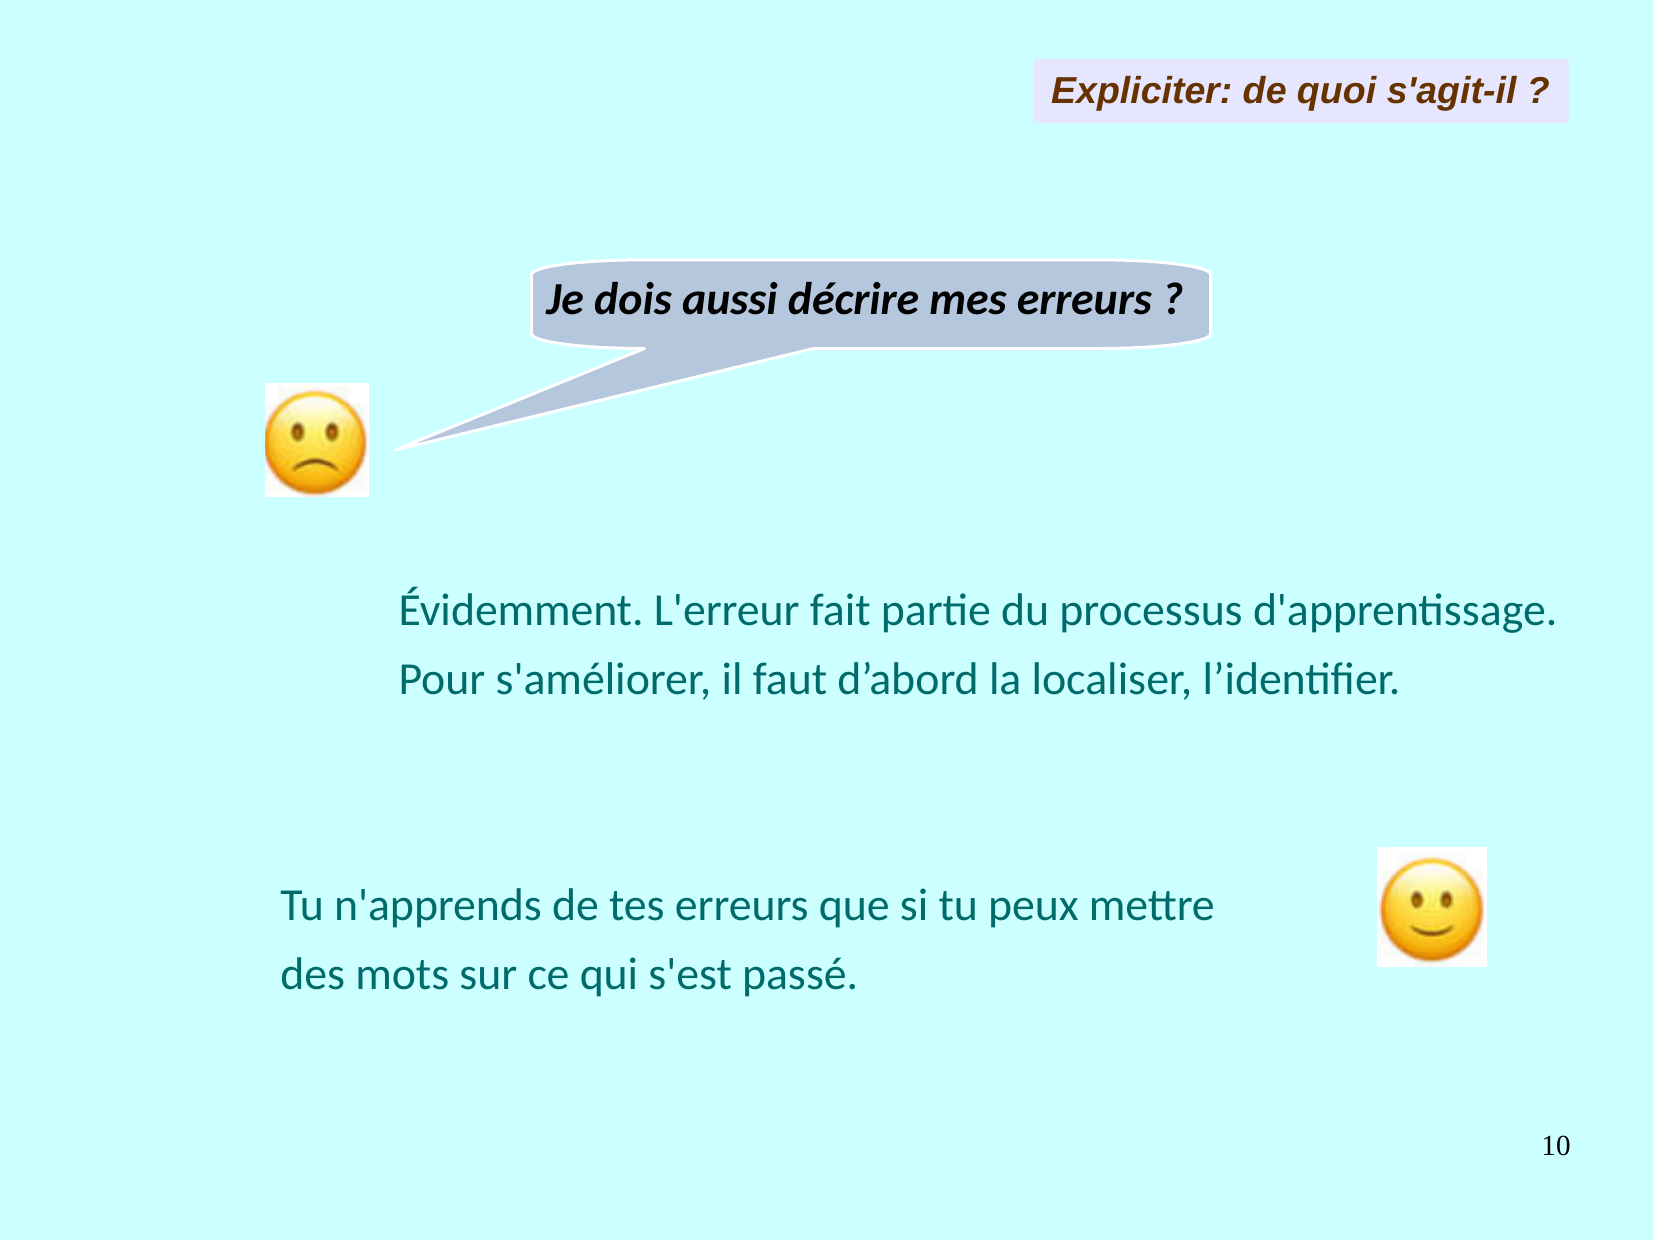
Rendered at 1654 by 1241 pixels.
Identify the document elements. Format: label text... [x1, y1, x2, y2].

picture [1377, 847, 1487, 967]
text_box [532, 259, 1210, 273]
text_box Je dois aussi décrire mes erreurs ? [531, 273, 1241, 355]
text_box Tu n'apprends de tes erreurs que si tu peux mettre des mots sur ce qui s'est passé. [265, 856, 1241, 1009]
text_box [394, 355, 787, 451]
text_box Évidemment. L'erreur fait partie du processus d'apprentissage. Pour s'améliorer, il faut d’abord la localiser, l’identifier. [383, 561, 1595, 744]
picture [265, 383, 369, 497]
text_box Expliciter: de quoi s'agit-il ? [1033, 59, 1569, 123]
